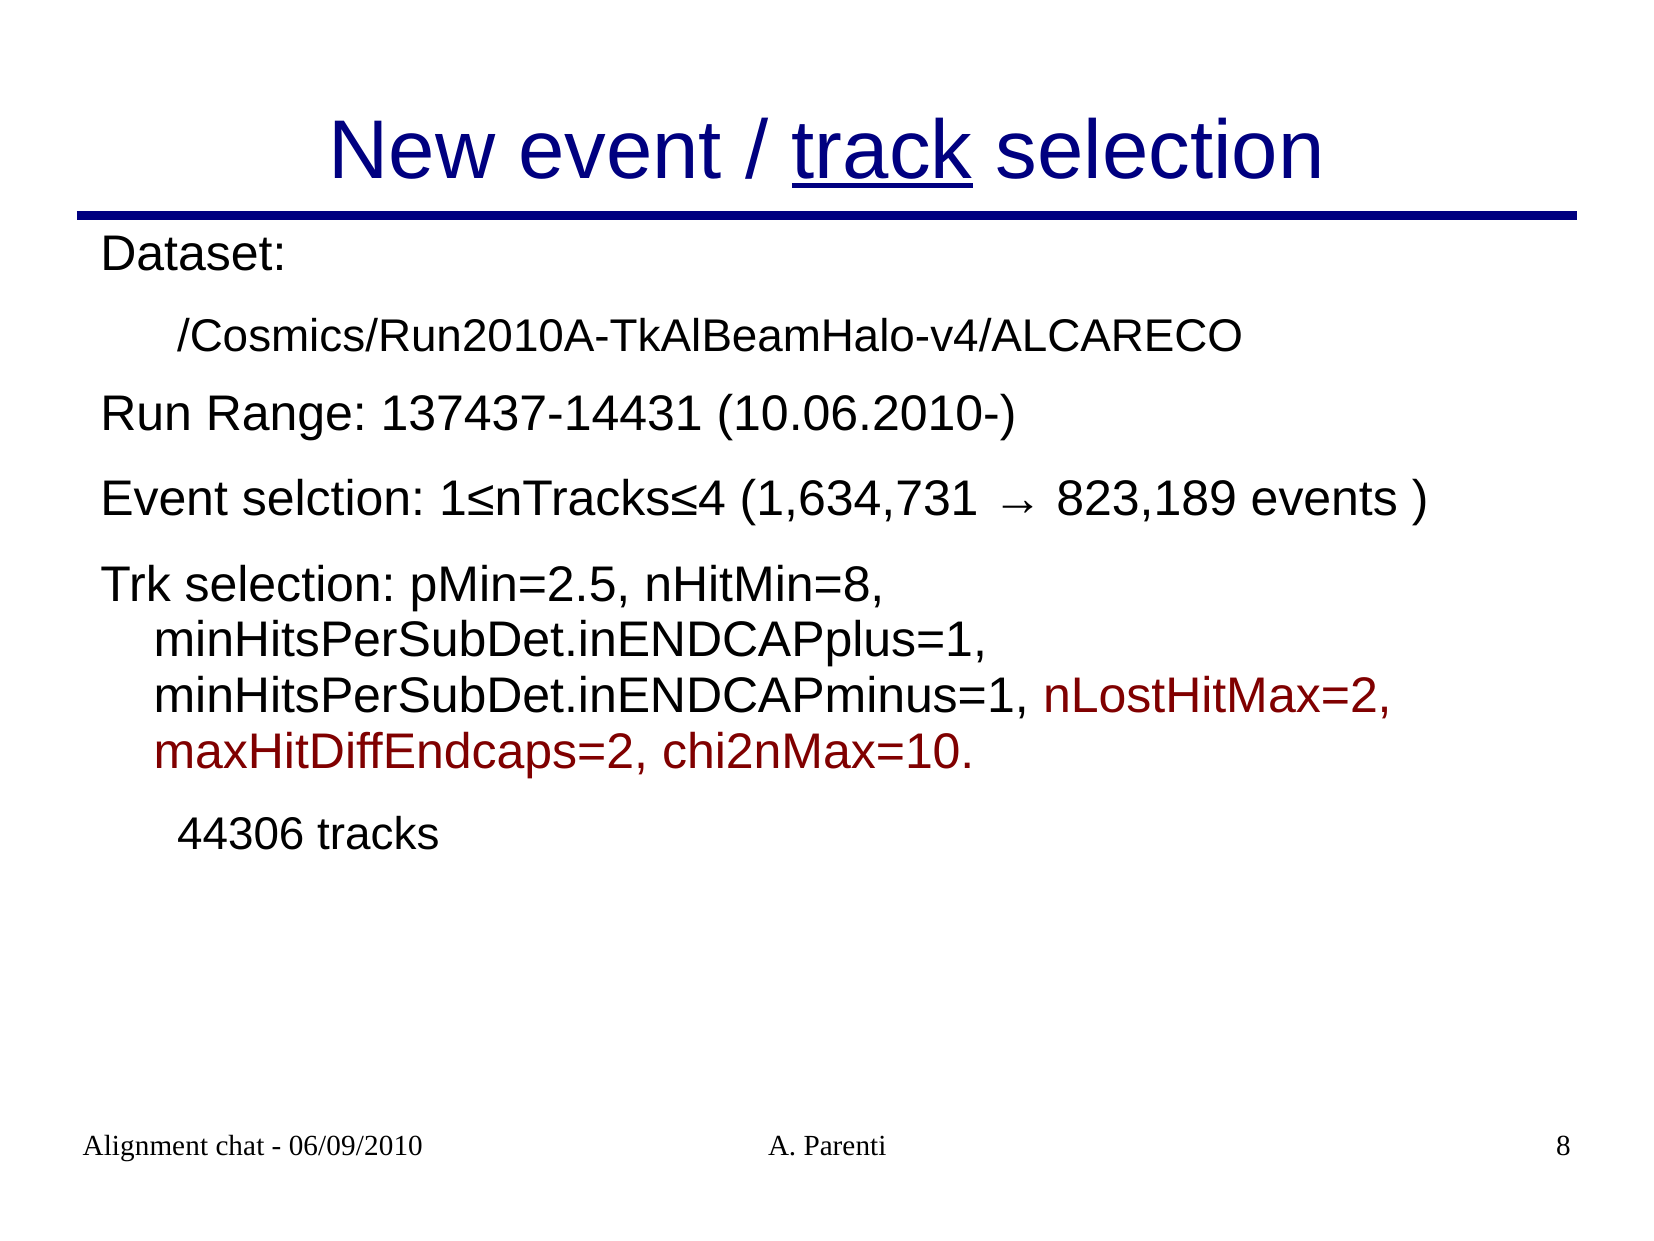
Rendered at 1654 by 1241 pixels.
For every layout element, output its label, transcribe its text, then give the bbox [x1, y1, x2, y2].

list Dataset: /Cosmics/Run2010A-TkAlBeamHalo-v4/ALCARECO Run Range: 137437-14431 (10.06.2010-) Event selction: 1≤nTracks≤4 (1,634,731 → 823,189 events ) Trk selection: pMin=2.5, nHitMin=8, minHitsPerSubDet.inENDCAPplus=1, minHitsPerSubDet.inENDCAPminus=1, nLostHitMax=2, maxHitDiffEndcaps=2, chi2nMax=10. 44306 tracks [82, 225, 1571, 860]
title New event / track selection [82, 75, 1571, 225]
